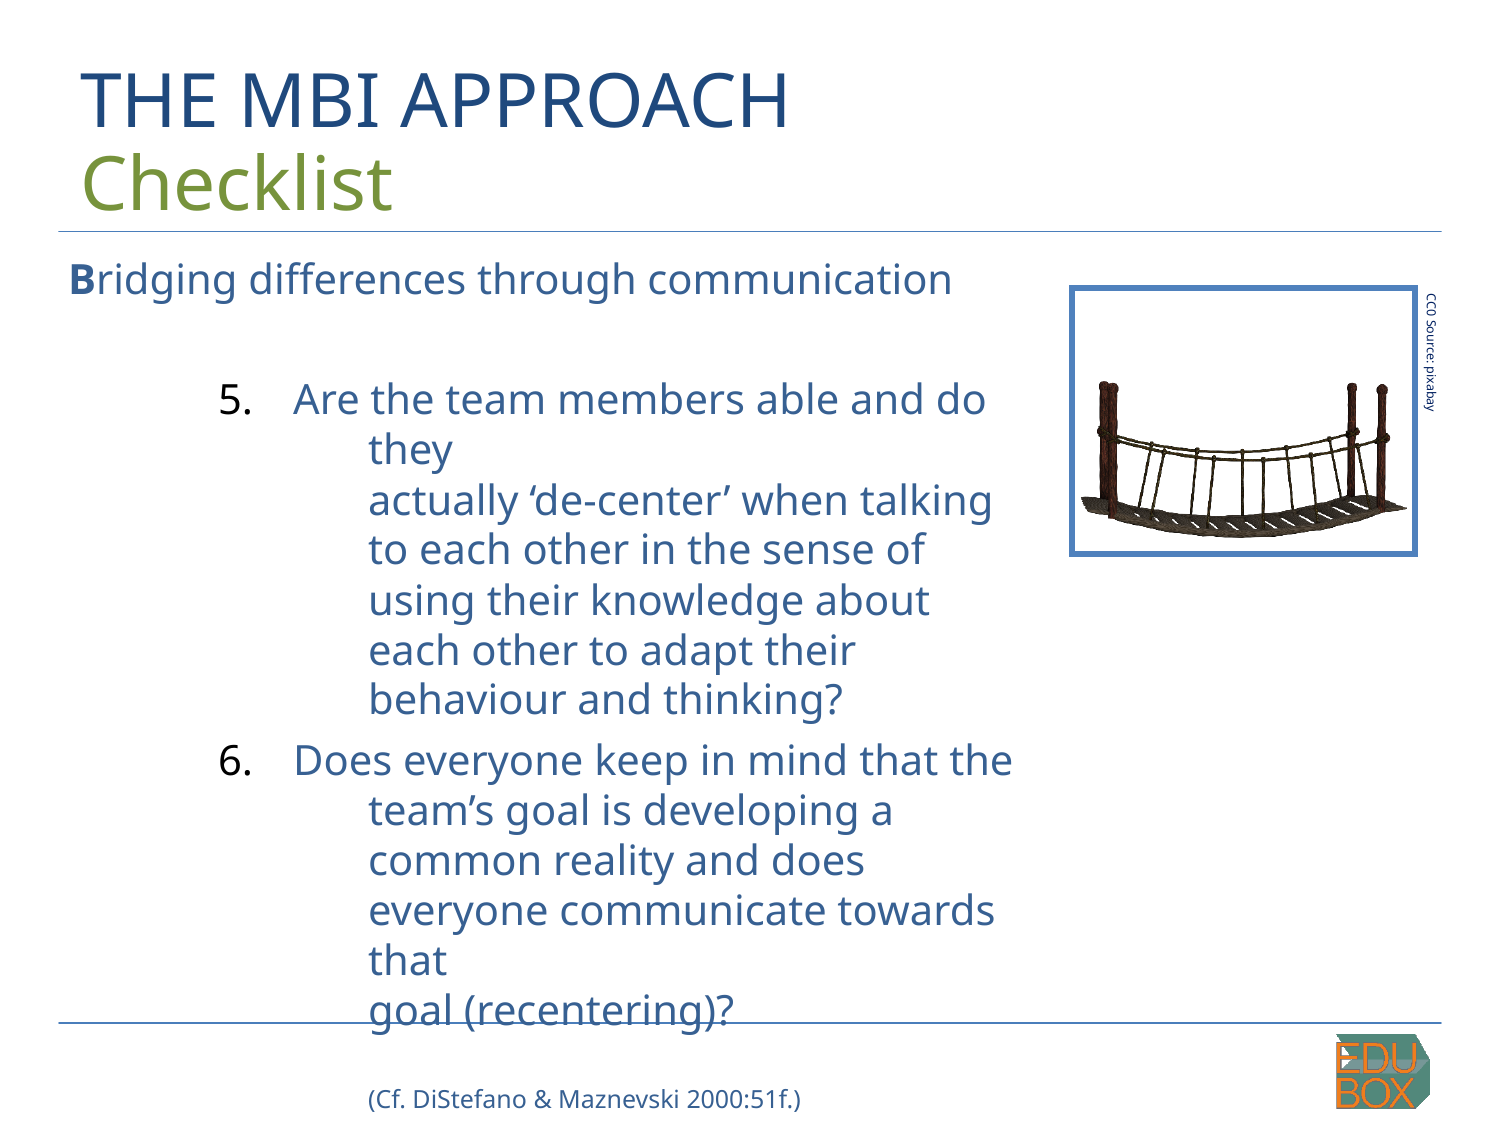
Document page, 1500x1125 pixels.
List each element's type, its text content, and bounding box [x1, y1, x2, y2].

picture [1075, 290, 1412, 551]
picture [1328, 1028, 1437, 1114]
list Checklist [64, 127, 1040, 244]
title THE MBI APPROACH [64, 42, 1353, 153]
text_box CC0 Source: pixabay [1414, 278, 1447, 516]
text_box Bridging differences through communication Are the team members able and do they actually ‘de-center’ when talking to each other in the sense of using their knowledge about each other to adapt their behaviour and thinking? Does everyone keep in mind that the team’s goal is developing a common reality and does everyone communicate towards that goal (recentering)? (Cf. DiStefano & Maznevski 2000:51f.) [53, 244, 1040, 995]
